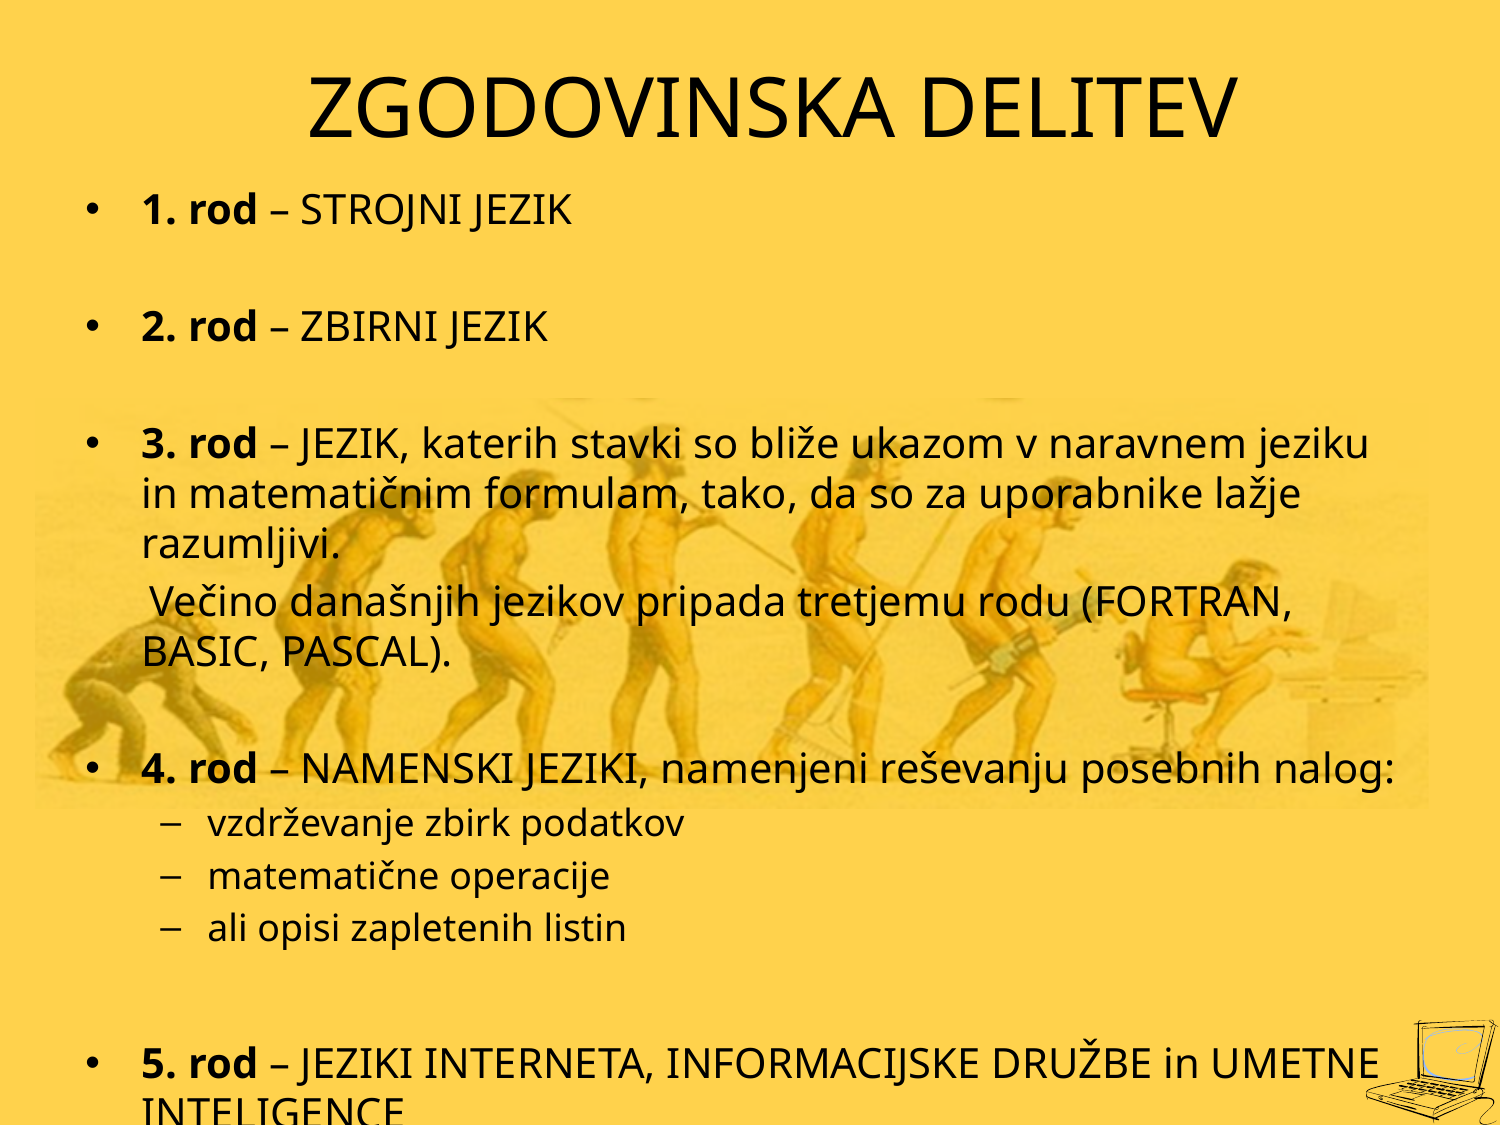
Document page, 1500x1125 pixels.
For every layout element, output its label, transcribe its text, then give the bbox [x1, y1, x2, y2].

picture [1363, 1019, 1500, 1125]
text_box [162, 1104, 176, 1125]
text_box [331, 1104, 345, 1125]
text_box [0, 0, 1500, 1125]
list 1. rod – STROJNI JEZIK 2. rod – ZBIRNI JEZIK 3. rod – JEZIK, katerih stavki so bliže ukazom v naravnem jeziku in matematičnim formulam, tako, da so za uporabnike lažje razumljivi. Večino današnjih jezikov pripada tretjemu rodu (FORTRAN, BASIC, PASCAL). 4. rod – NAMENSKI JEZIKI, namenjeni reševanju posebnih nalog: vzdrževanje zbirk podatkov matematične operacije ali opisi zapletenih listin 5. rod – JEZIKI INTERNETA, INFORMACIJSKE DRUŽBE in UMETNE INTELIGENCE [70, 175, 1421, 1079]
title ZGODOVINSKA DELITEV [105, 35, 1418, 166]
